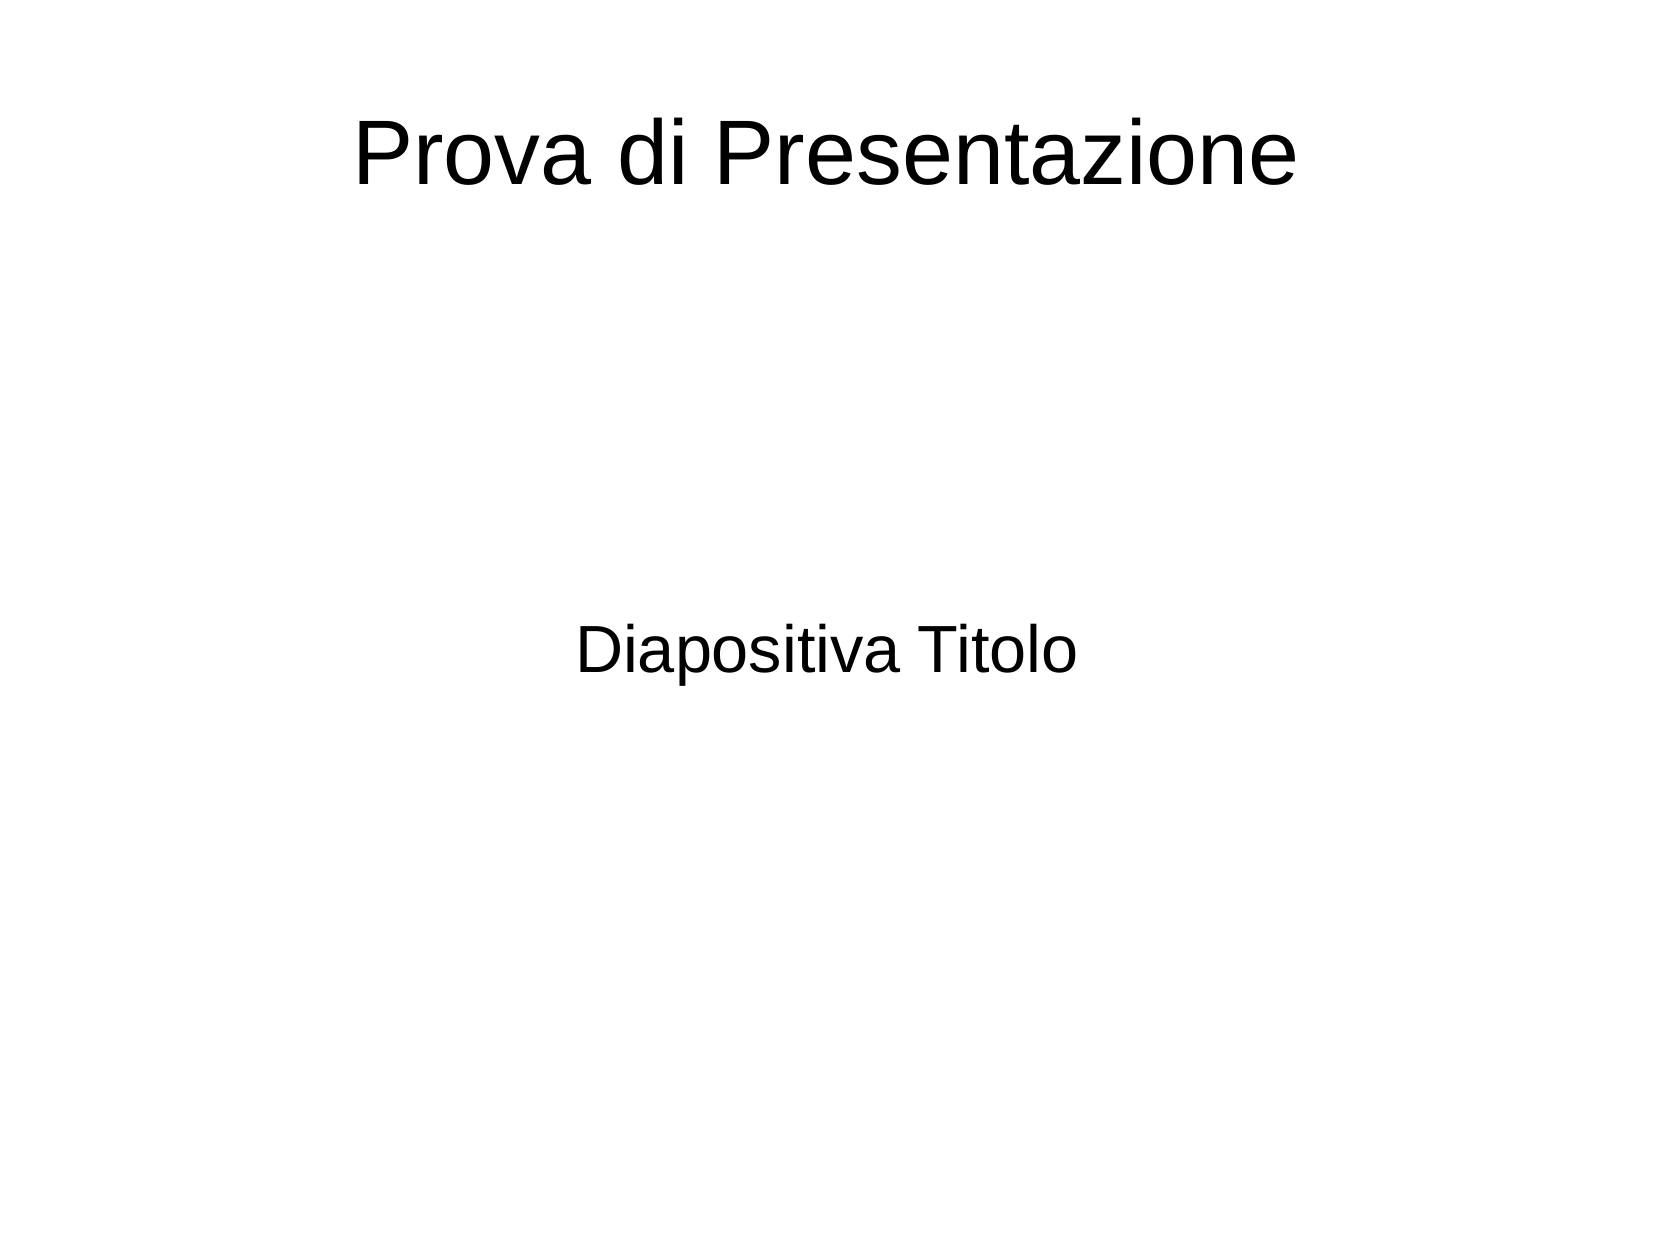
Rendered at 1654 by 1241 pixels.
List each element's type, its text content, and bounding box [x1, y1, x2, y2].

title Prova di Presentazione [82, 49, 1571, 257]
subtitle Diapositiva Titolo [82, 290, 1571, 1010]
